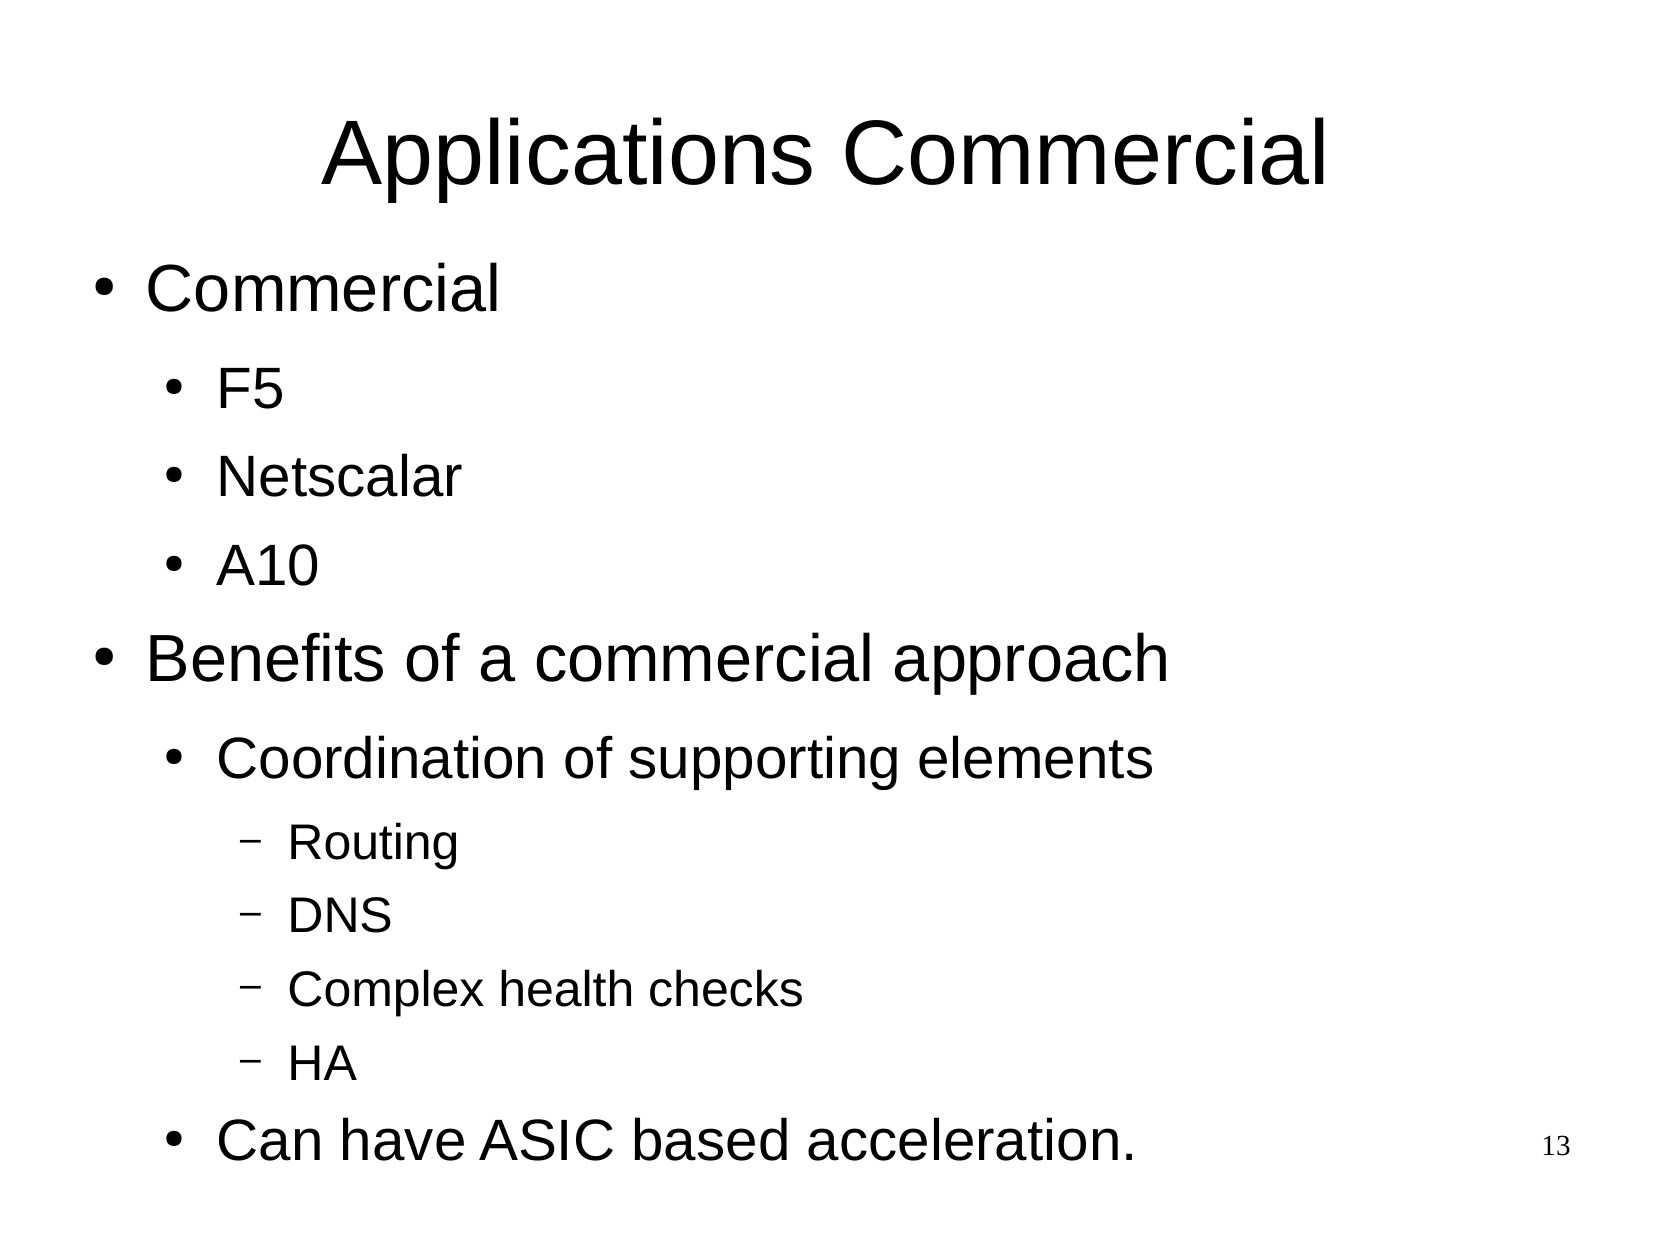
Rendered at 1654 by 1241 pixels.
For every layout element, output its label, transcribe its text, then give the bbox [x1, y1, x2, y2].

title Applications Commercial [82, 49, 1571, 257]
list Commercial F5 Netscalar A10 Benefits of a commercial approach Coordination of supporting elements Routing DNS Complex health checks HA Can have ASIC based acceleration. [74, 251, 1564, 1173]
